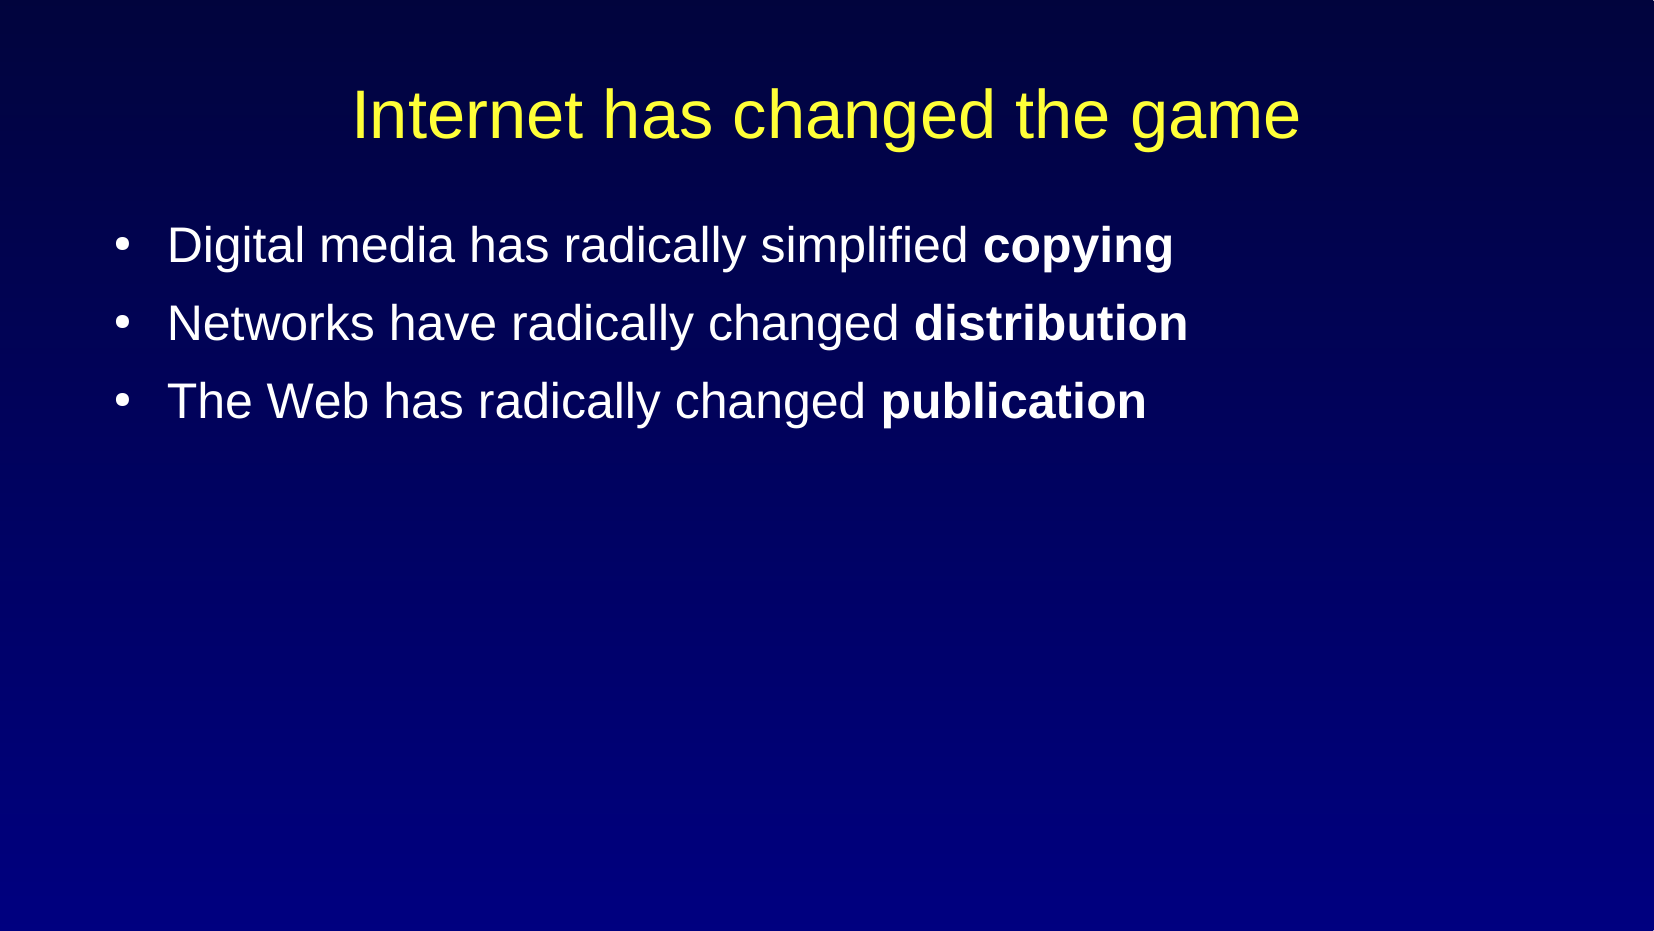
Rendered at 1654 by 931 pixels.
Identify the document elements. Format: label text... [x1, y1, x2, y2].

title Internet has changed the game [82, 37, 1571, 193]
list Digital media has radically simplified copying Networks have radically changed distribution The Web has radically changed publication [82, 217, 1571, 758]
